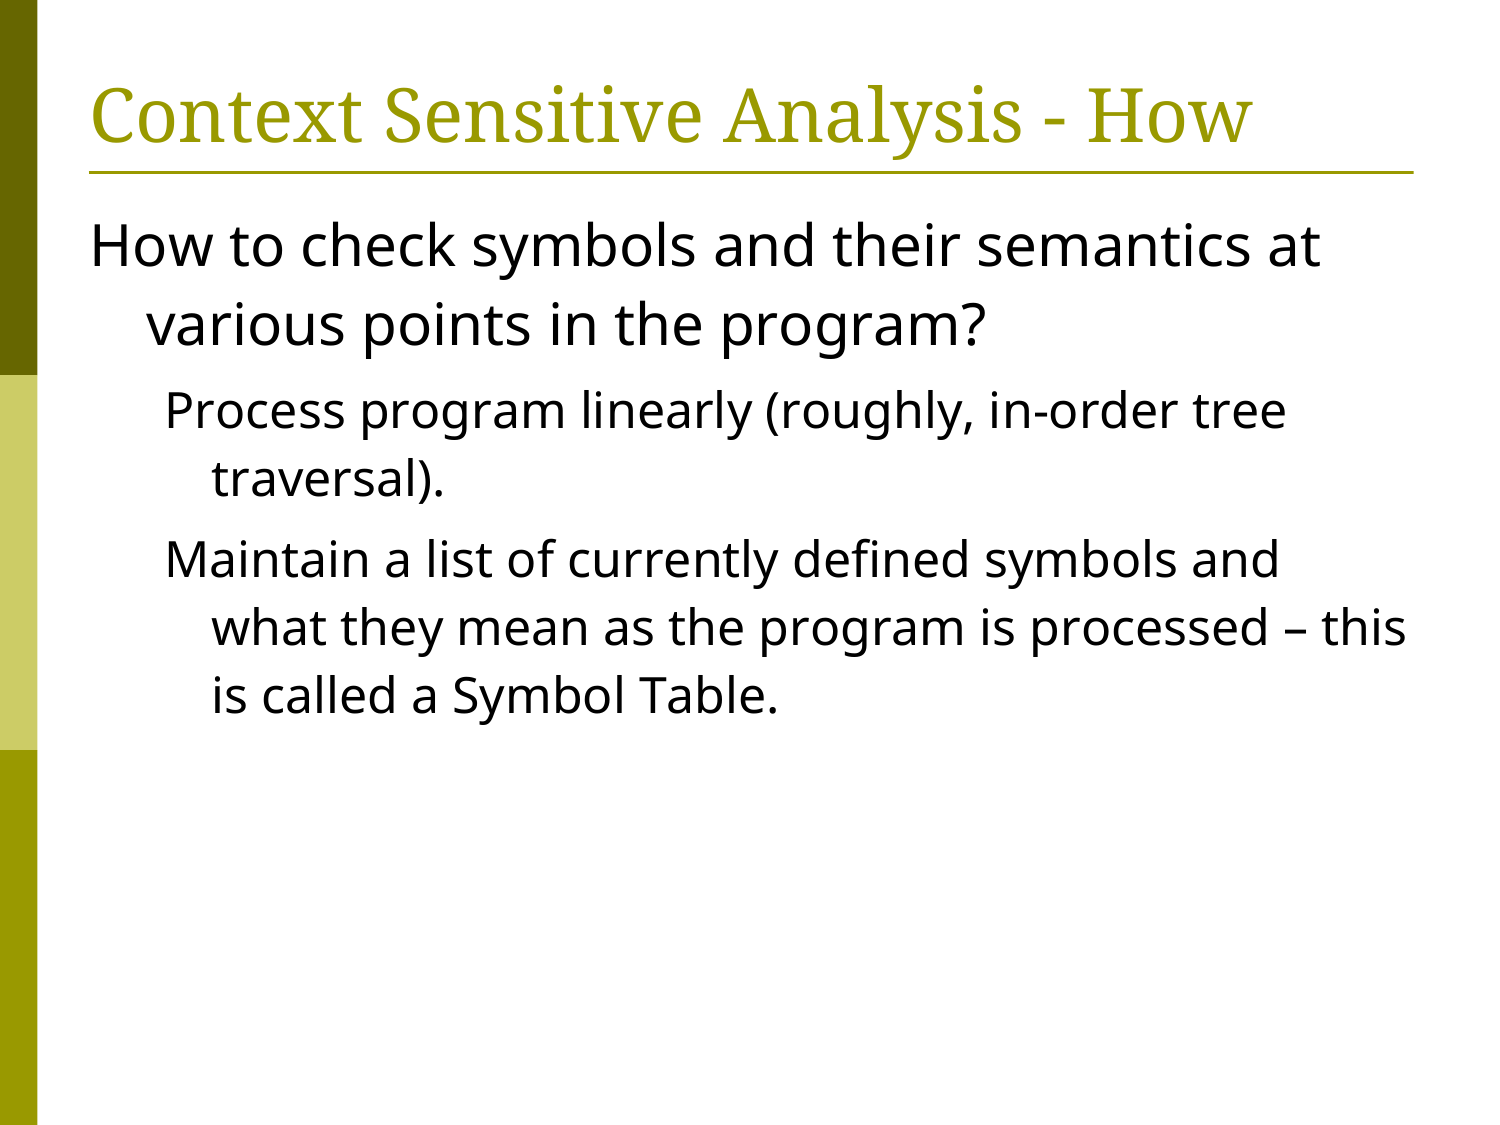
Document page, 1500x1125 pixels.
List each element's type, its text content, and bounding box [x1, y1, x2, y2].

list How to check symbols and their semantics at various points in the program? Process program linearly (roughly, in-order tree traversal). Maintain a list of currently defined symbols and what they mean as the program is processed – this is called a Symbol Table. [75, 196, 1426, 1006]
title Context Sensitive Analysis - How [75, 45, 1426, 173]
